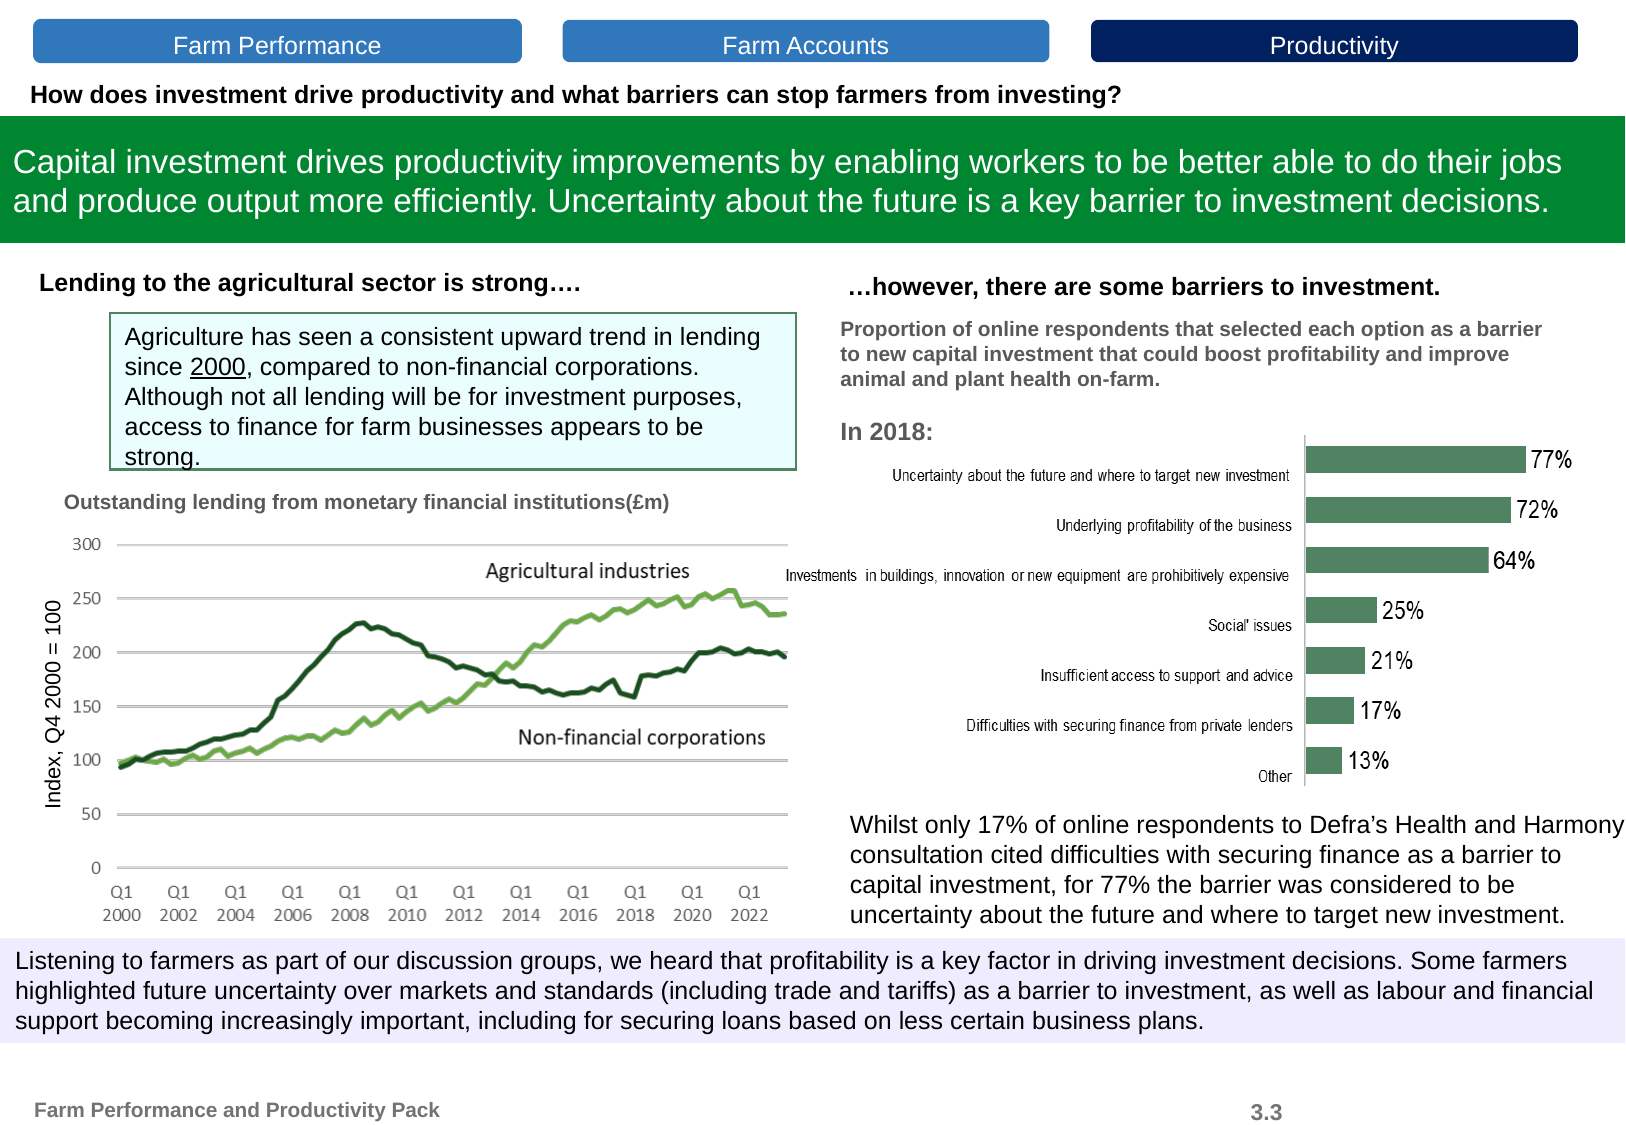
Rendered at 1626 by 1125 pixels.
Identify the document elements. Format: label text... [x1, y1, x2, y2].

text_box Listening to farmers as part of our discussion groups, we heard that profitability is a key factor in driving investment decisions. Some farmers highlighted future uncertainty over markets and standards (including trade and tariffs) as a barrier to investment, as well as labour and financial support becoming increasingly important, including for securing loans based on less certain business plans. [0, 938, 1625, 1043]
text_box Index, Q4 2000 = 100 [31, 571, 58, 825]
text_box Productivity [1091, 19, 1578, 63]
text_box …however, there are some barriers to investment. [832, 263, 1625, 308]
text_box Agriculture has seen a consistent upward trend in lending since 2000, compared to non-financial corporations. Although not all lending will be for investment purposes, access to finance for farm businesses appears to be strong. [110, 313, 796, 469]
text_box 3.3 [1235, 1081, 1602, 1125]
text_box Capital investment drives productivity improvements by enabling workers to be better able to do their jobs and produce output more efficiently. Uncertainty about the future is a key barrier to investment decisions. [0, 116, 1625, 243]
text_box Whilst only 17% of online respondents to Defra’s Health and Harmony consultation cited difficulties with securing finance as a barrier to capital investment, for 77% the barrier was considered to be uncertainty about the future and where to target new investment. [835, 801, 1625, 936]
picture [58, 434, 1591, 940]
text_box Proportion of online respondents that selected each option as a barrier to new capital investment that could boost profitability and improve animal and plant health on-farm. In 2018: [825, 308, 1579, 434]
text_box Farm Performance [34, 19, 521, 63]
text_box Lending to the agricultural sector is strong…. [24, 259, 837, 304]
text_box Farm Performance and Productivity Pack [34, 1097, 440, 1122]
text_box Outstanding lending from monetary financial institutions(£m) [49, 481, 508, 521]
text_box Farm Accounts [562, 19, 1050, 63]
text_box How does investment drive productivity and what barriers can stop farmers from investing? [14, 70, 1149, 116]
